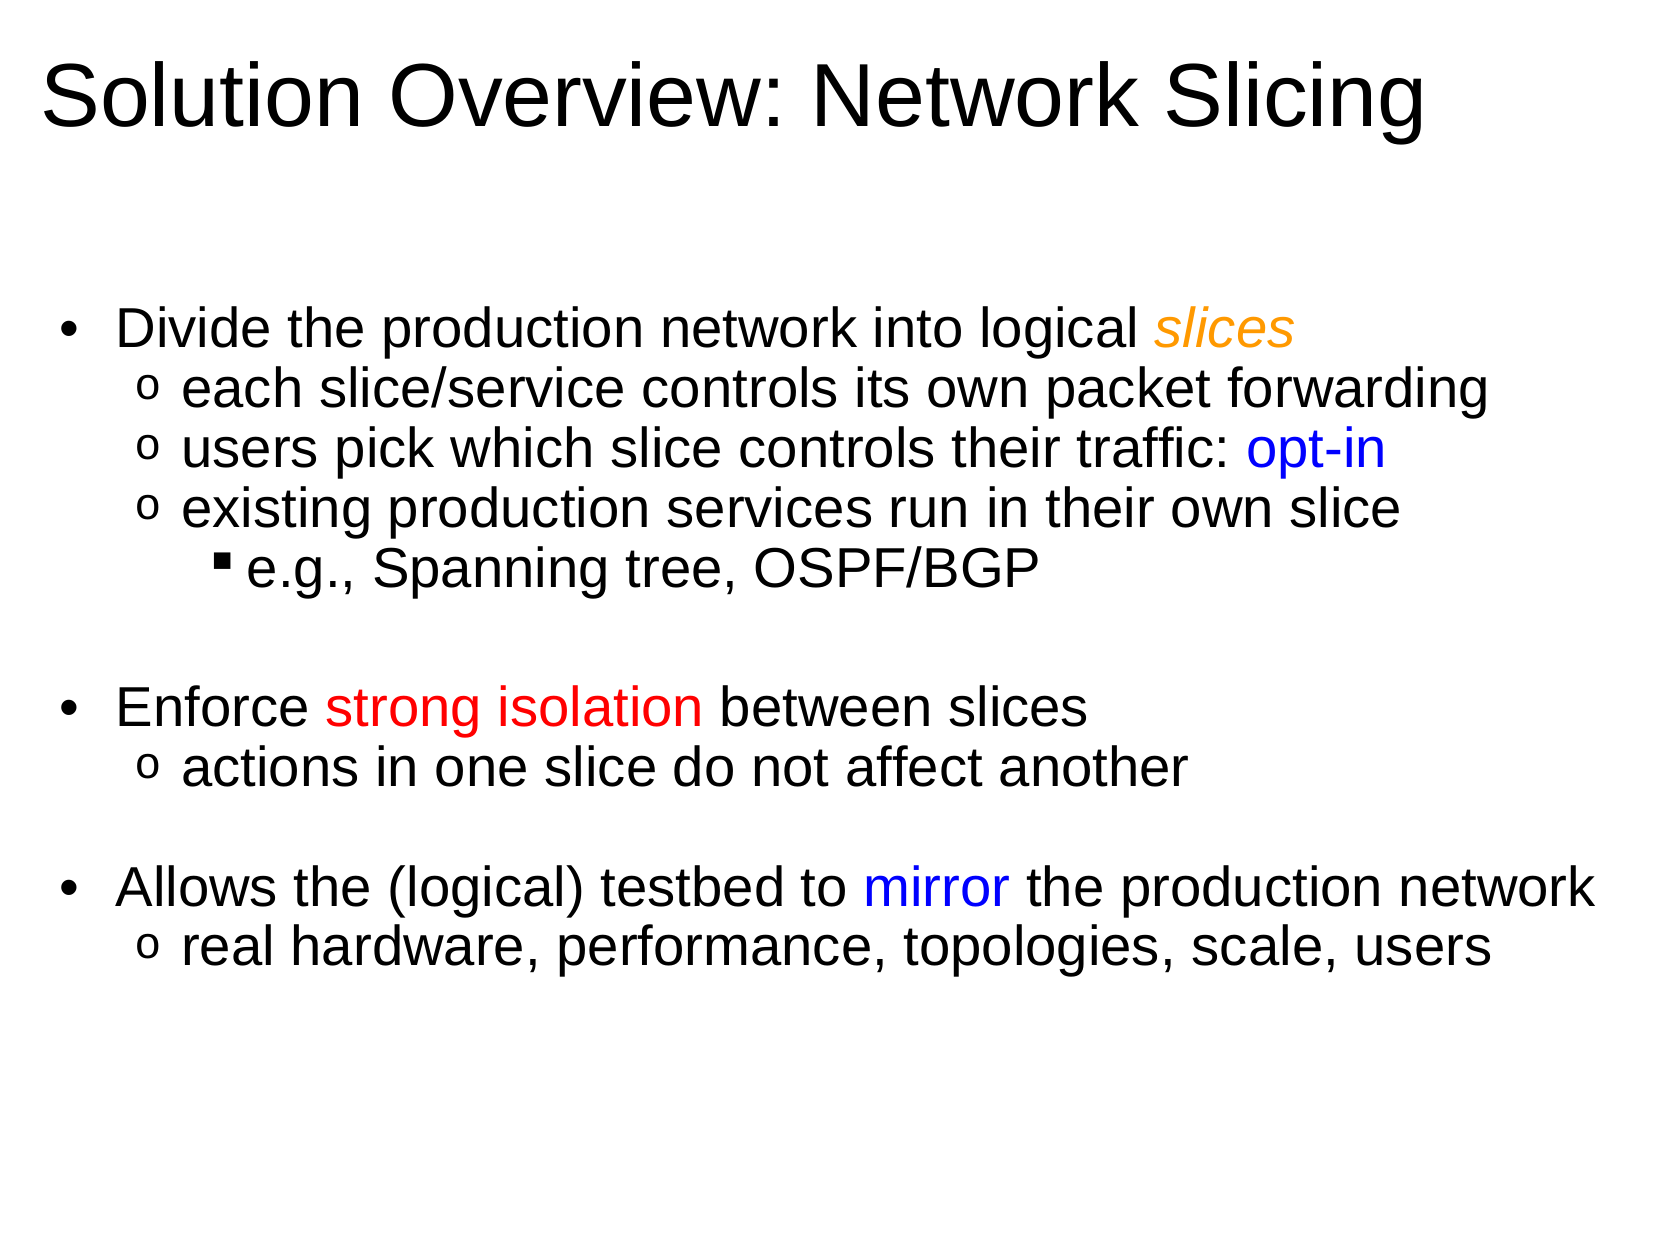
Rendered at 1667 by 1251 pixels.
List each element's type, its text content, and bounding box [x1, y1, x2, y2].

title Solution Overview: Network Slicing [40, 50, 1627, 201]
list Divide the production network into logical slices each slice/service controls its own packet forwarding users pick which slice controls their traffic: opt-in existing production services run in their own slice e.g., Spanning tree, OSPF/BGP Enforce strong isolation between slices actions in one slice do not affect another Allows the (logical) testbed to mirror the production network real hardware, performance, topologies, scale, users [40, 300, 1626, 1201]
